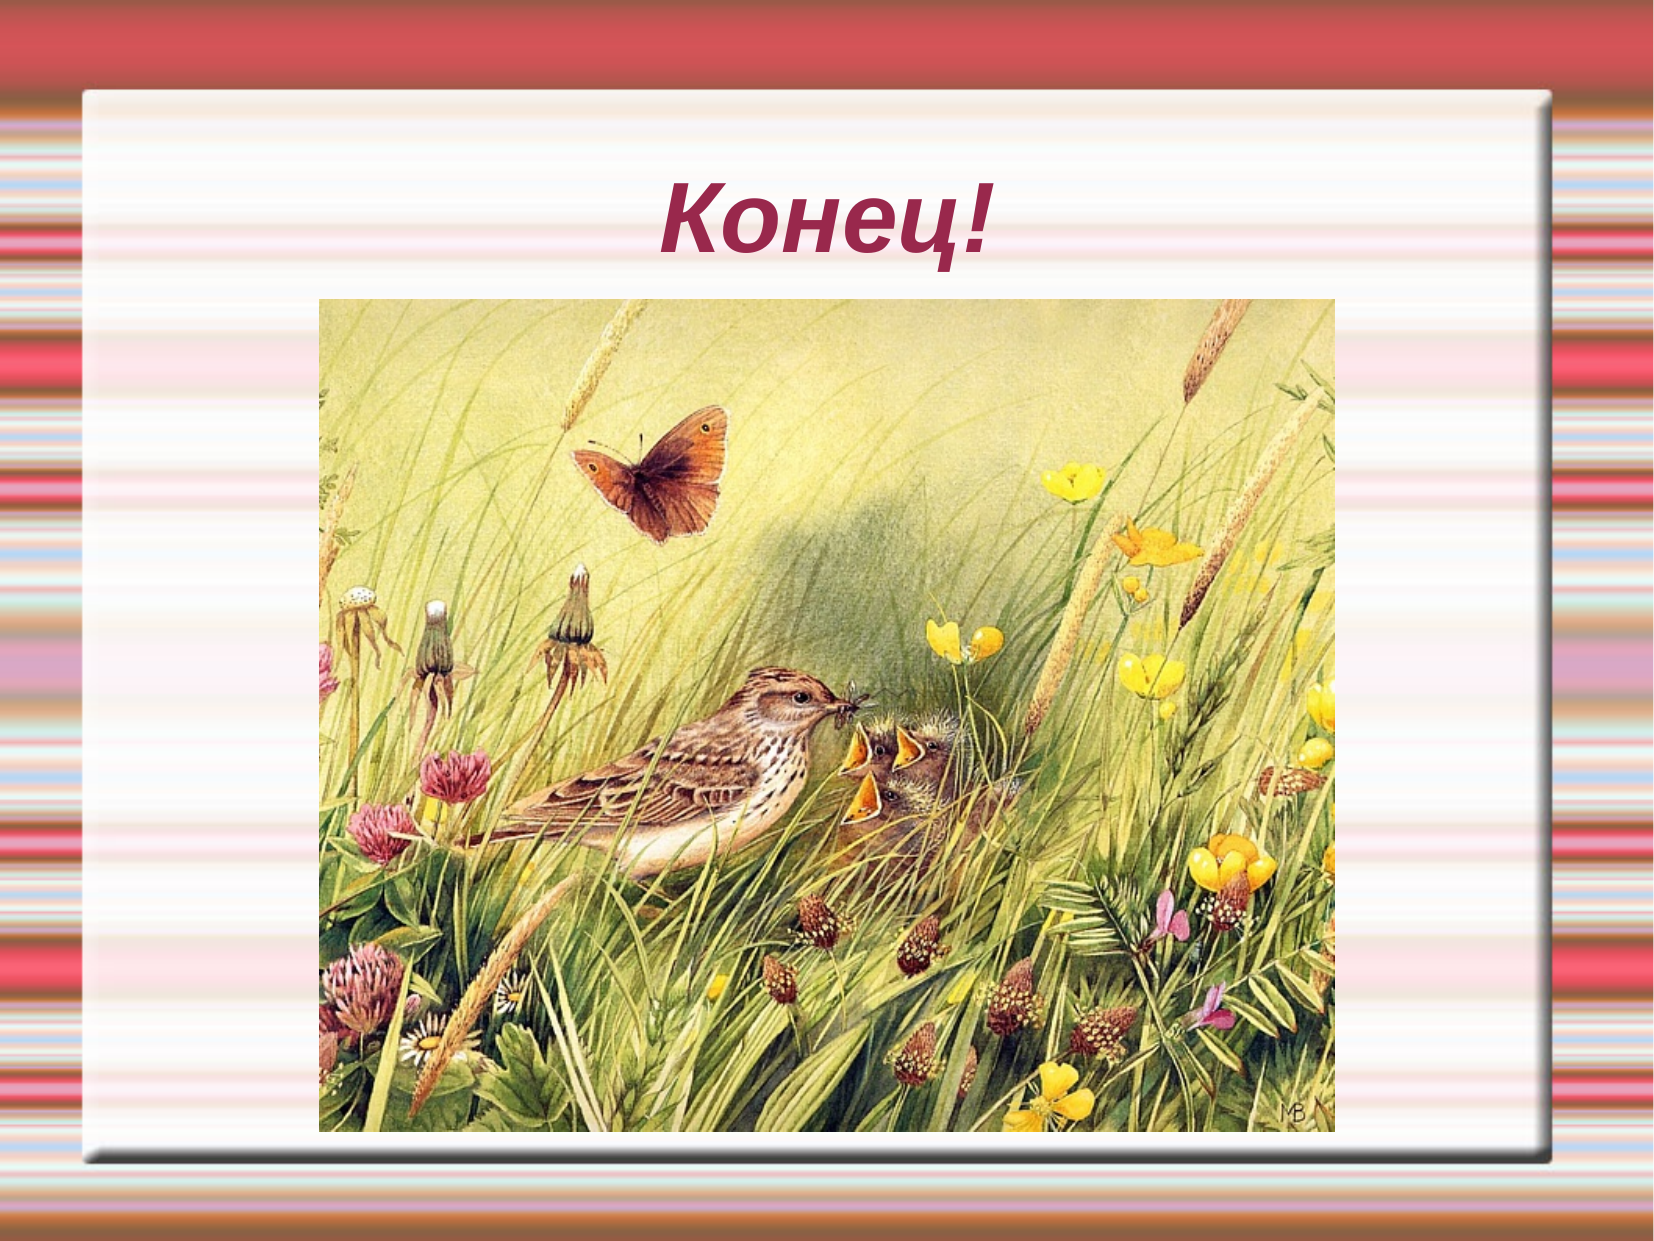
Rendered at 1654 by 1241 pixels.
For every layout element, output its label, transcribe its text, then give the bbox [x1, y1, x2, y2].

title Конец! [121, 114, 1534, 322]
picture [0, 0, 1654, 1241]
